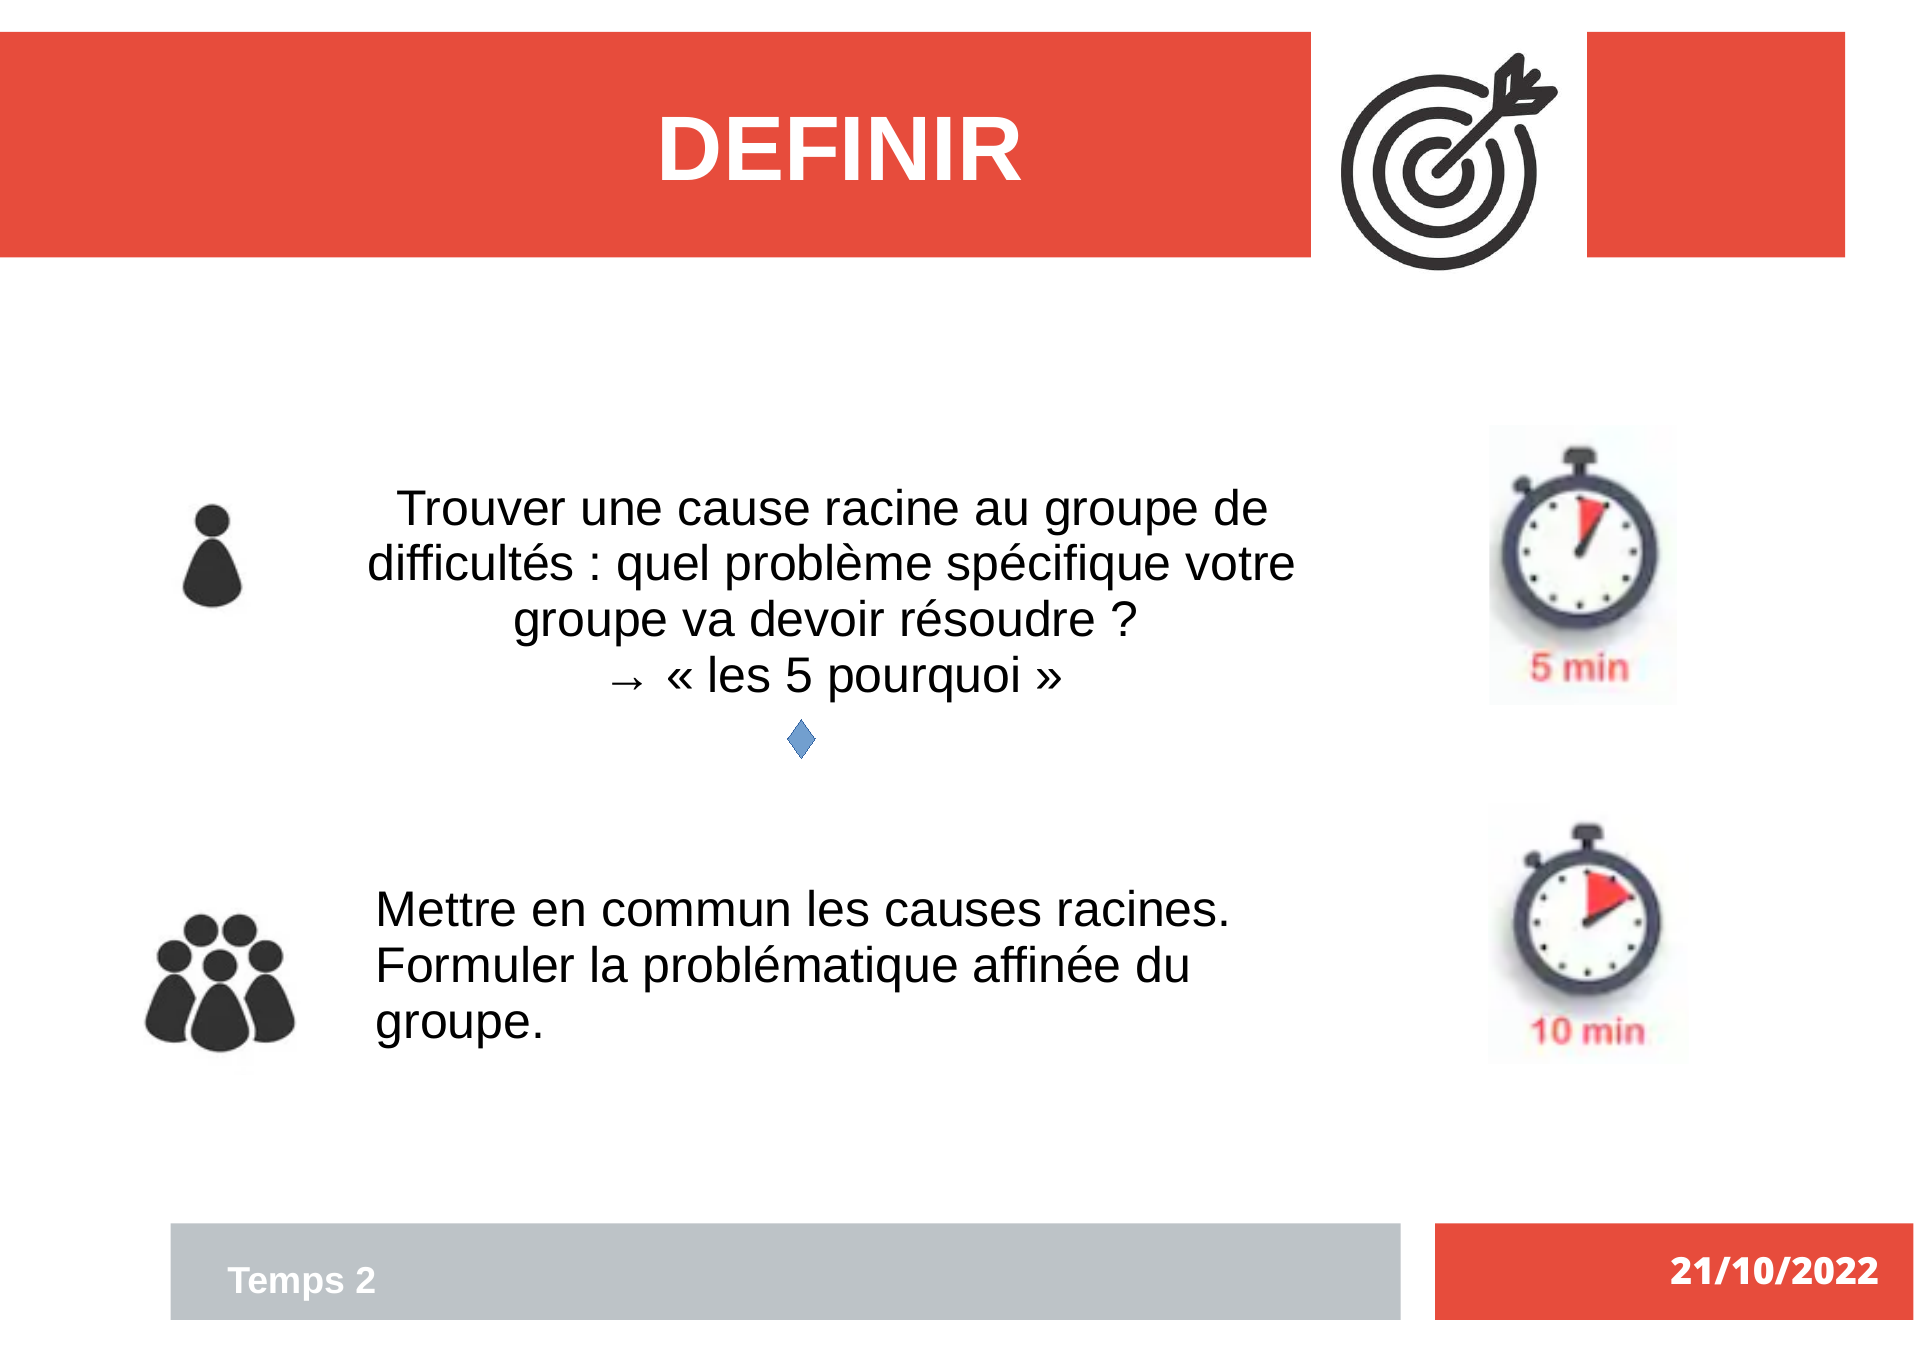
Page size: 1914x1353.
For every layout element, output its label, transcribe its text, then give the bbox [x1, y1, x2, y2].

picture [102, 437, 308, 650]
picture [1311, 23, 1587, 299]
text_box Mettre en commun les causes racines. Formuler la problématique affinée du groupe. [361, 874, 1382, 1112]
text_box Temps 2 [212, 1251, 981, 1309]
text_box [787, 719, 816, 759]
text_box DEFINIR [642, 90, 1435, 594]
picture [129, 881, 322, 1075]
picture [1488, 803, 1689, 1064]
text_box Trouver une cause racine au groupe de difficultés : quel problème spécifique votre groupe va devoir résoudre ? → « les 5 pourquoi » [330, 472, 1335, 767]
picture [1489, 425, 1678, 705]
